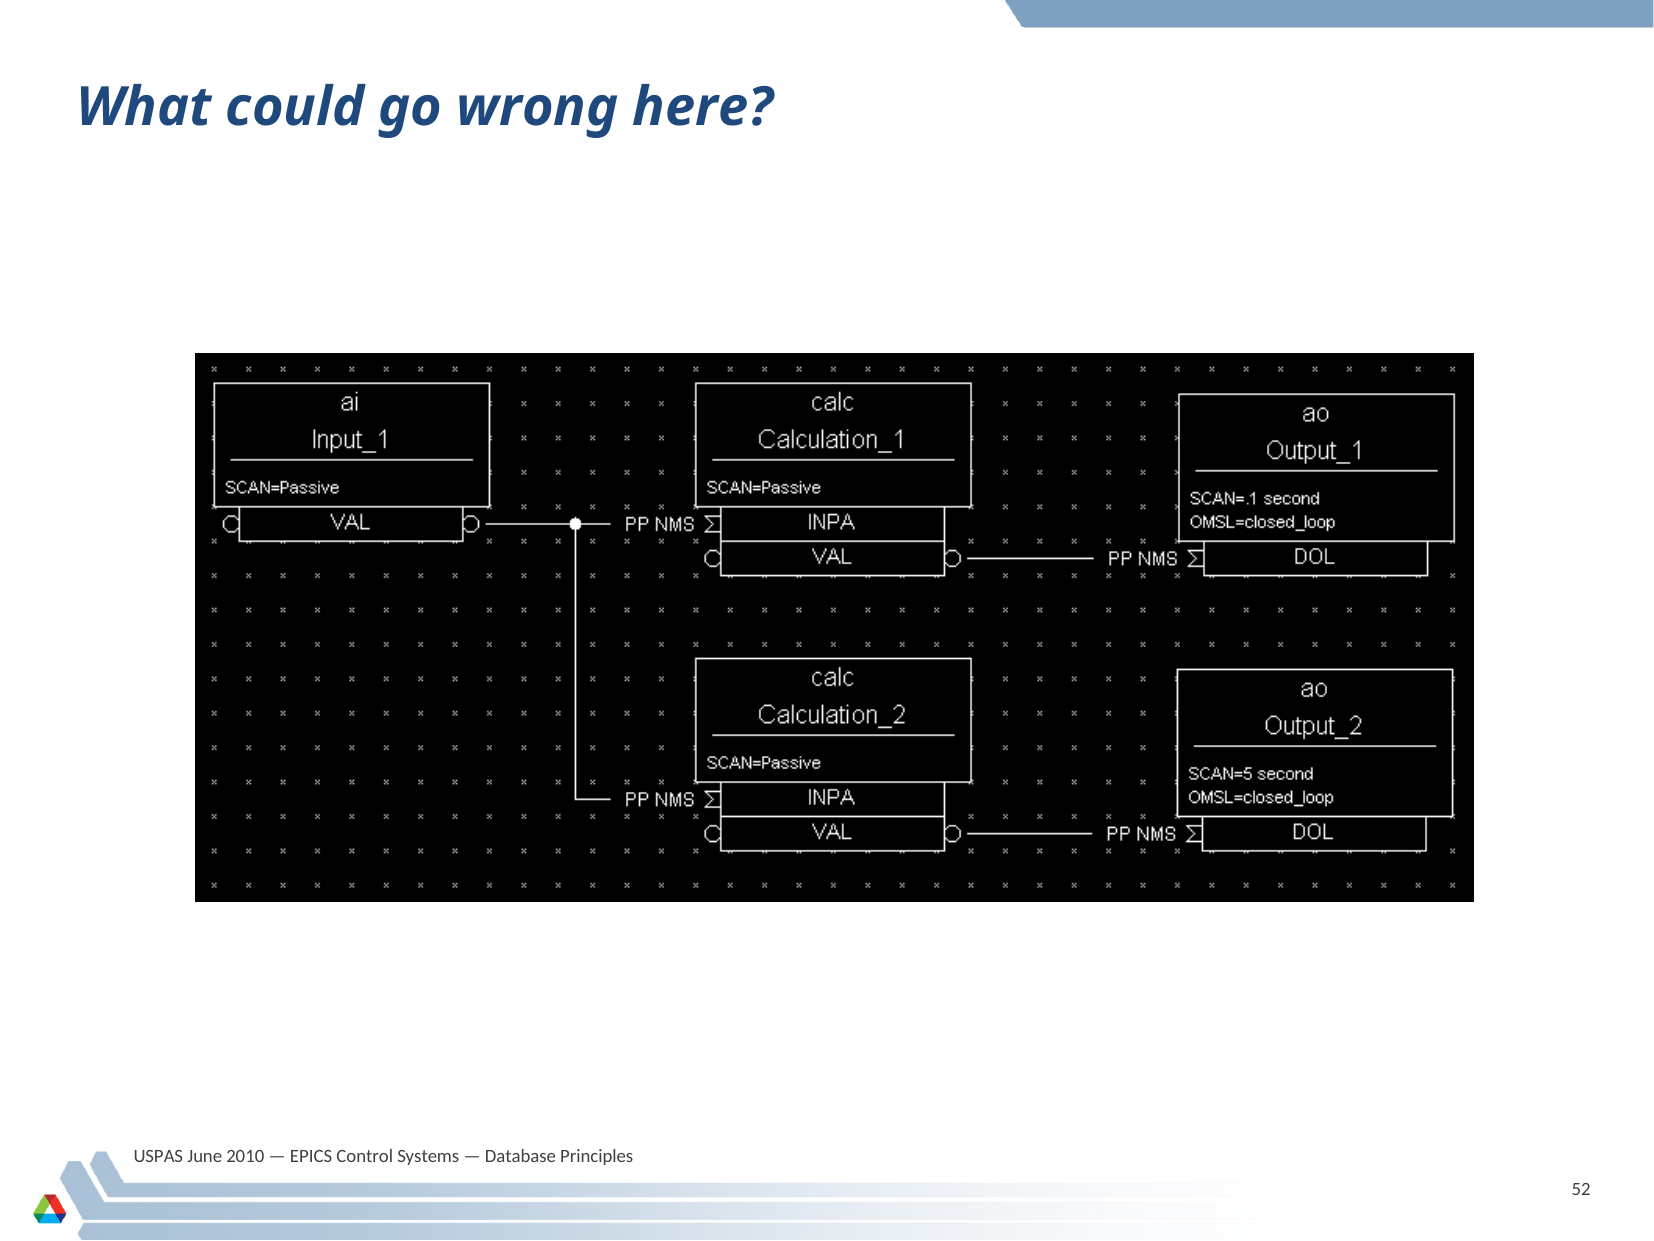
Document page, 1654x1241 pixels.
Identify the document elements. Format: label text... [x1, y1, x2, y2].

title What could go wrong here? [61, 59, 1500, 138]
picture [0, 0, 1654, 29]
picture [195, 353, 1474, 902]
picture [0, 1143, 1654, 1240]
